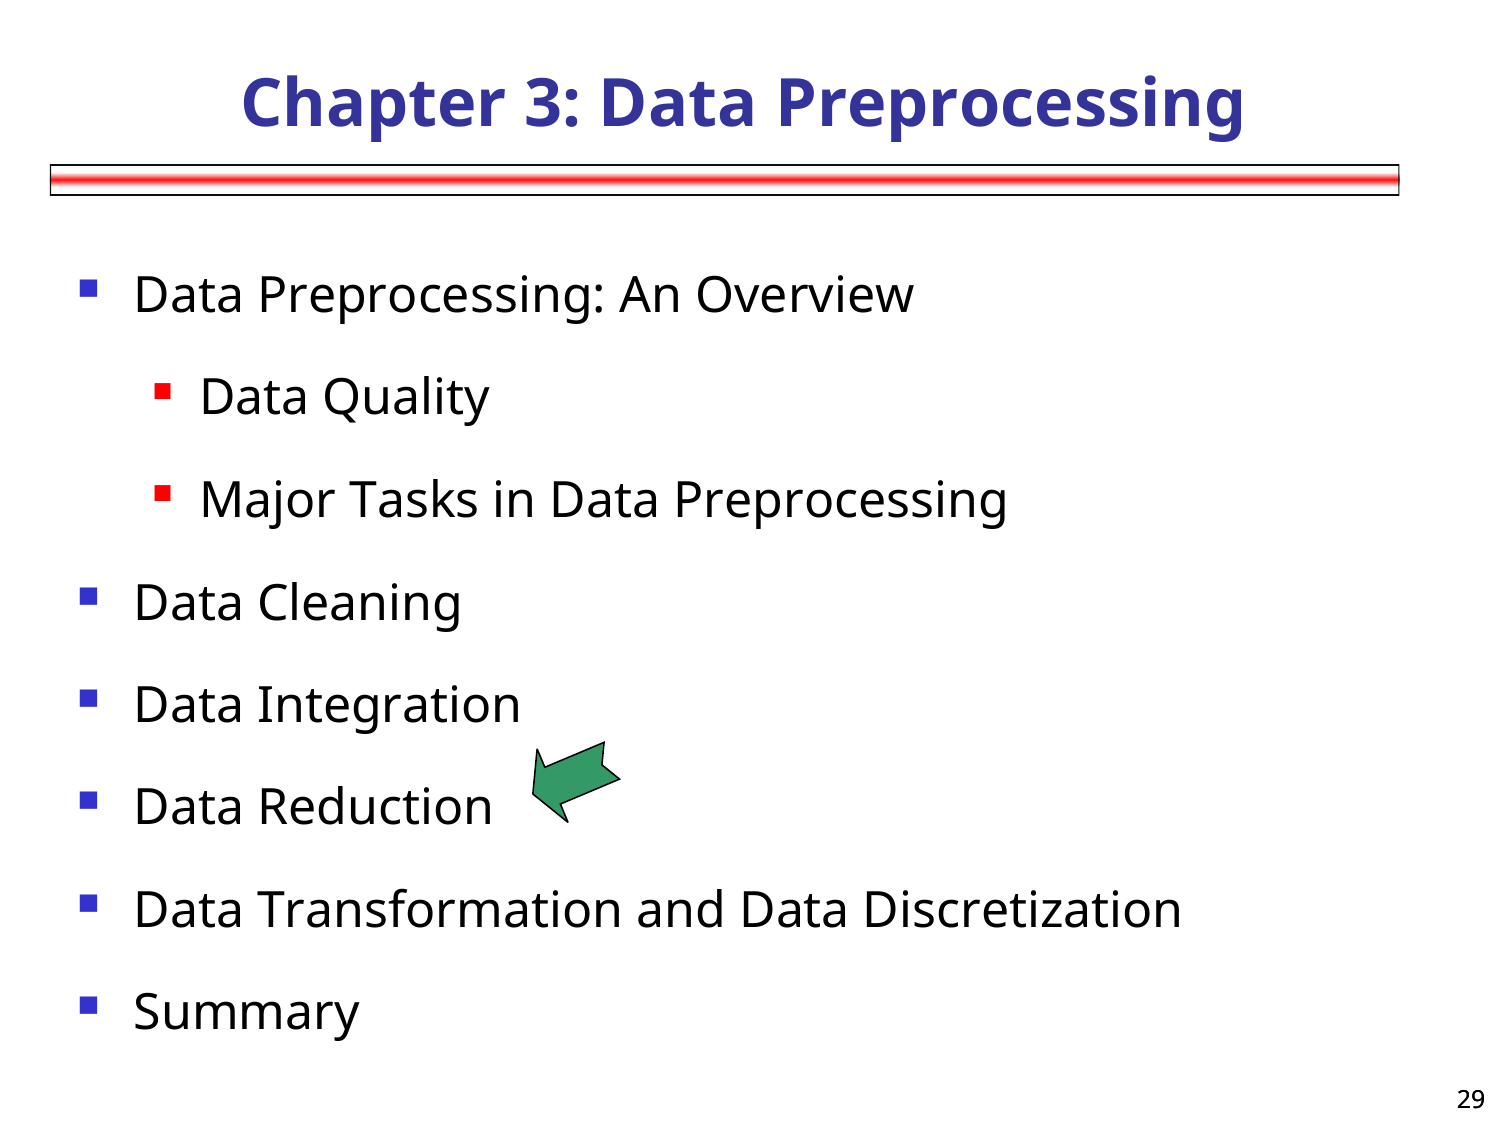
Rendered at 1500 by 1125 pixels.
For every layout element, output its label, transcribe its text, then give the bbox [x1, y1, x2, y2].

text_box [532, 742, 620, 823]
list Data Preprocessing: An Overview Data Quality Major Tasks in Data Preprocessing Data Cleaning Data Integration Data Reduction Data Transformation and Data Discretization Summary [62, 224, 1413, 1063]
title Chapter 3: Data Preprocessing [24, 49, 1463, 150]
text_box <number> [1187, 1062, 1500, 1125]
